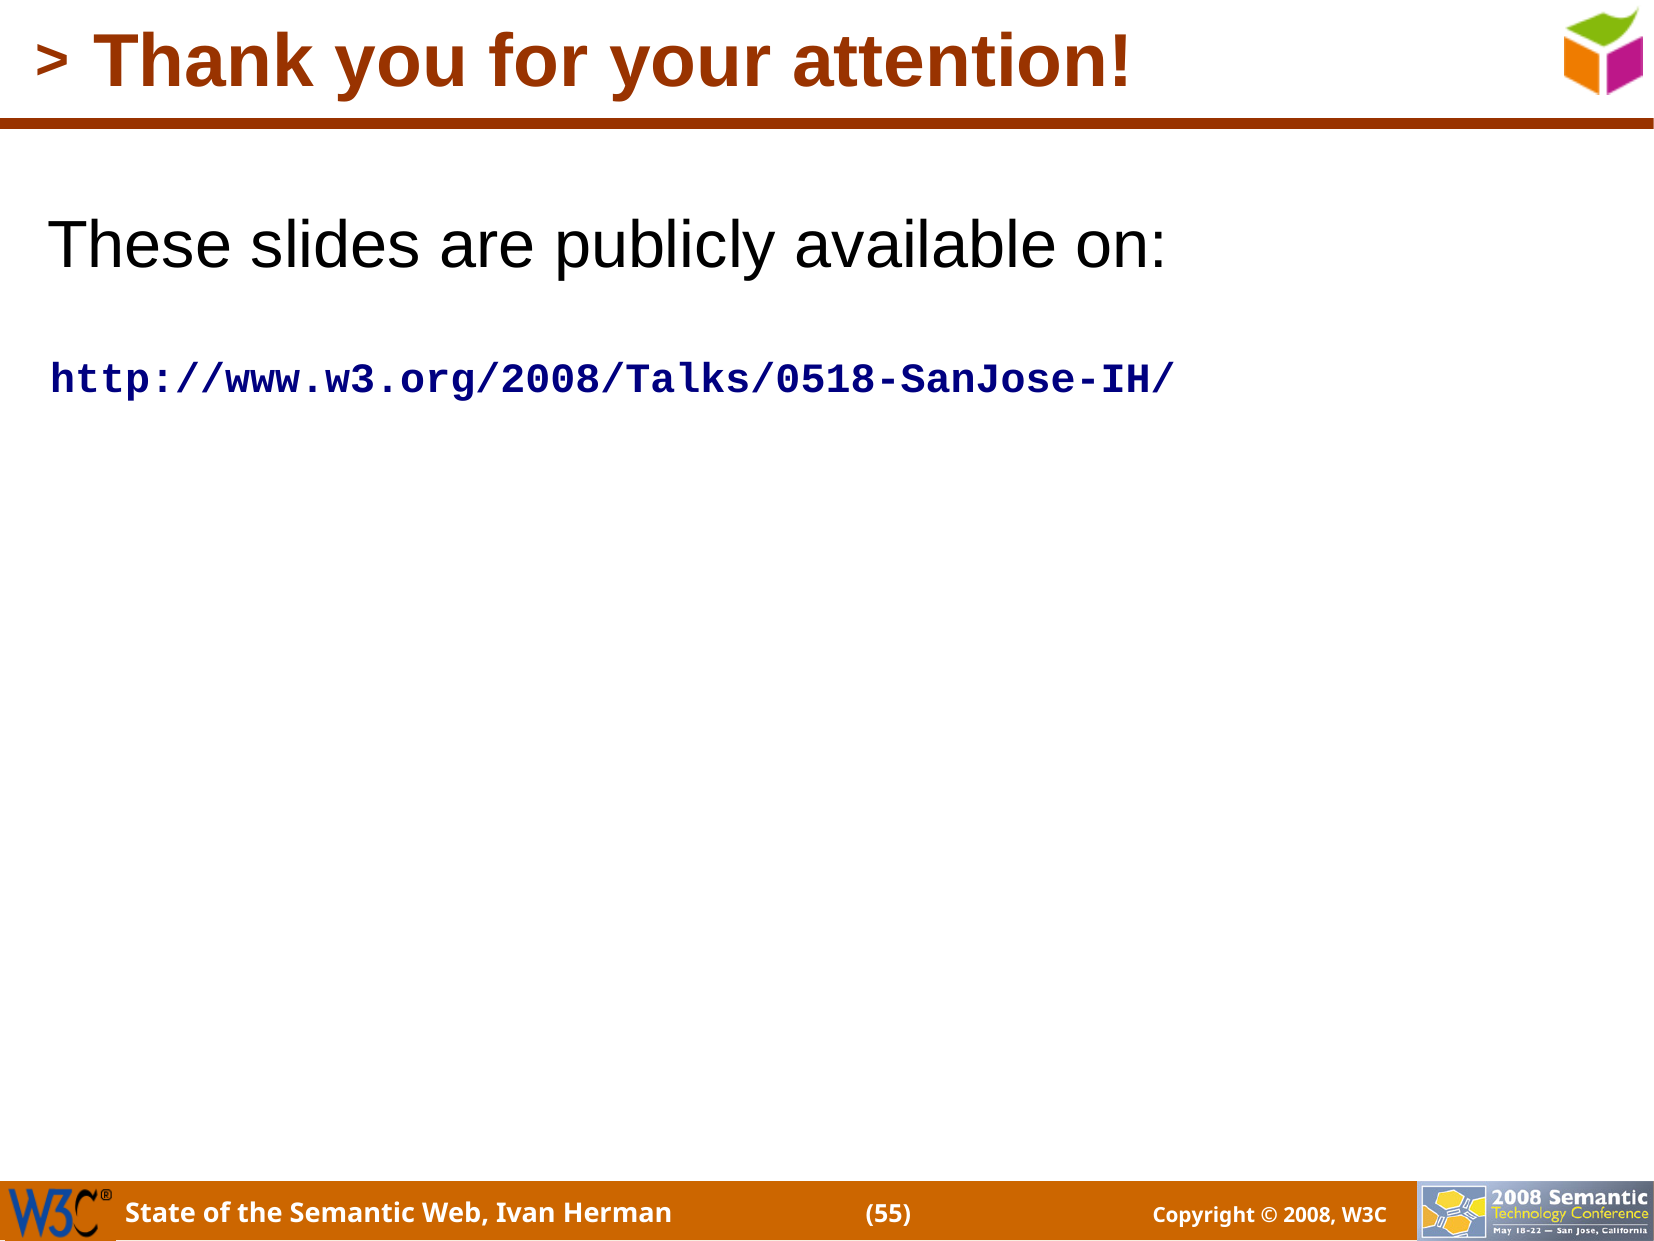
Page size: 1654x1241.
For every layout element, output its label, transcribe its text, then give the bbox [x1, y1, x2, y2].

title Thank you for your attention! [93, 0, 1493, 119]
picture [1564, 5, 1643, 95]
picture [1417, 1181, 1654, 1241]
picture [5, 1186, 116, 1241]
list These slides are publicly available on: [29, 206, 1624, 325]
text_box http://www.w3.org/2008/Talks/0518-SanJose-IH/ [35, 350, 1190, 414]
